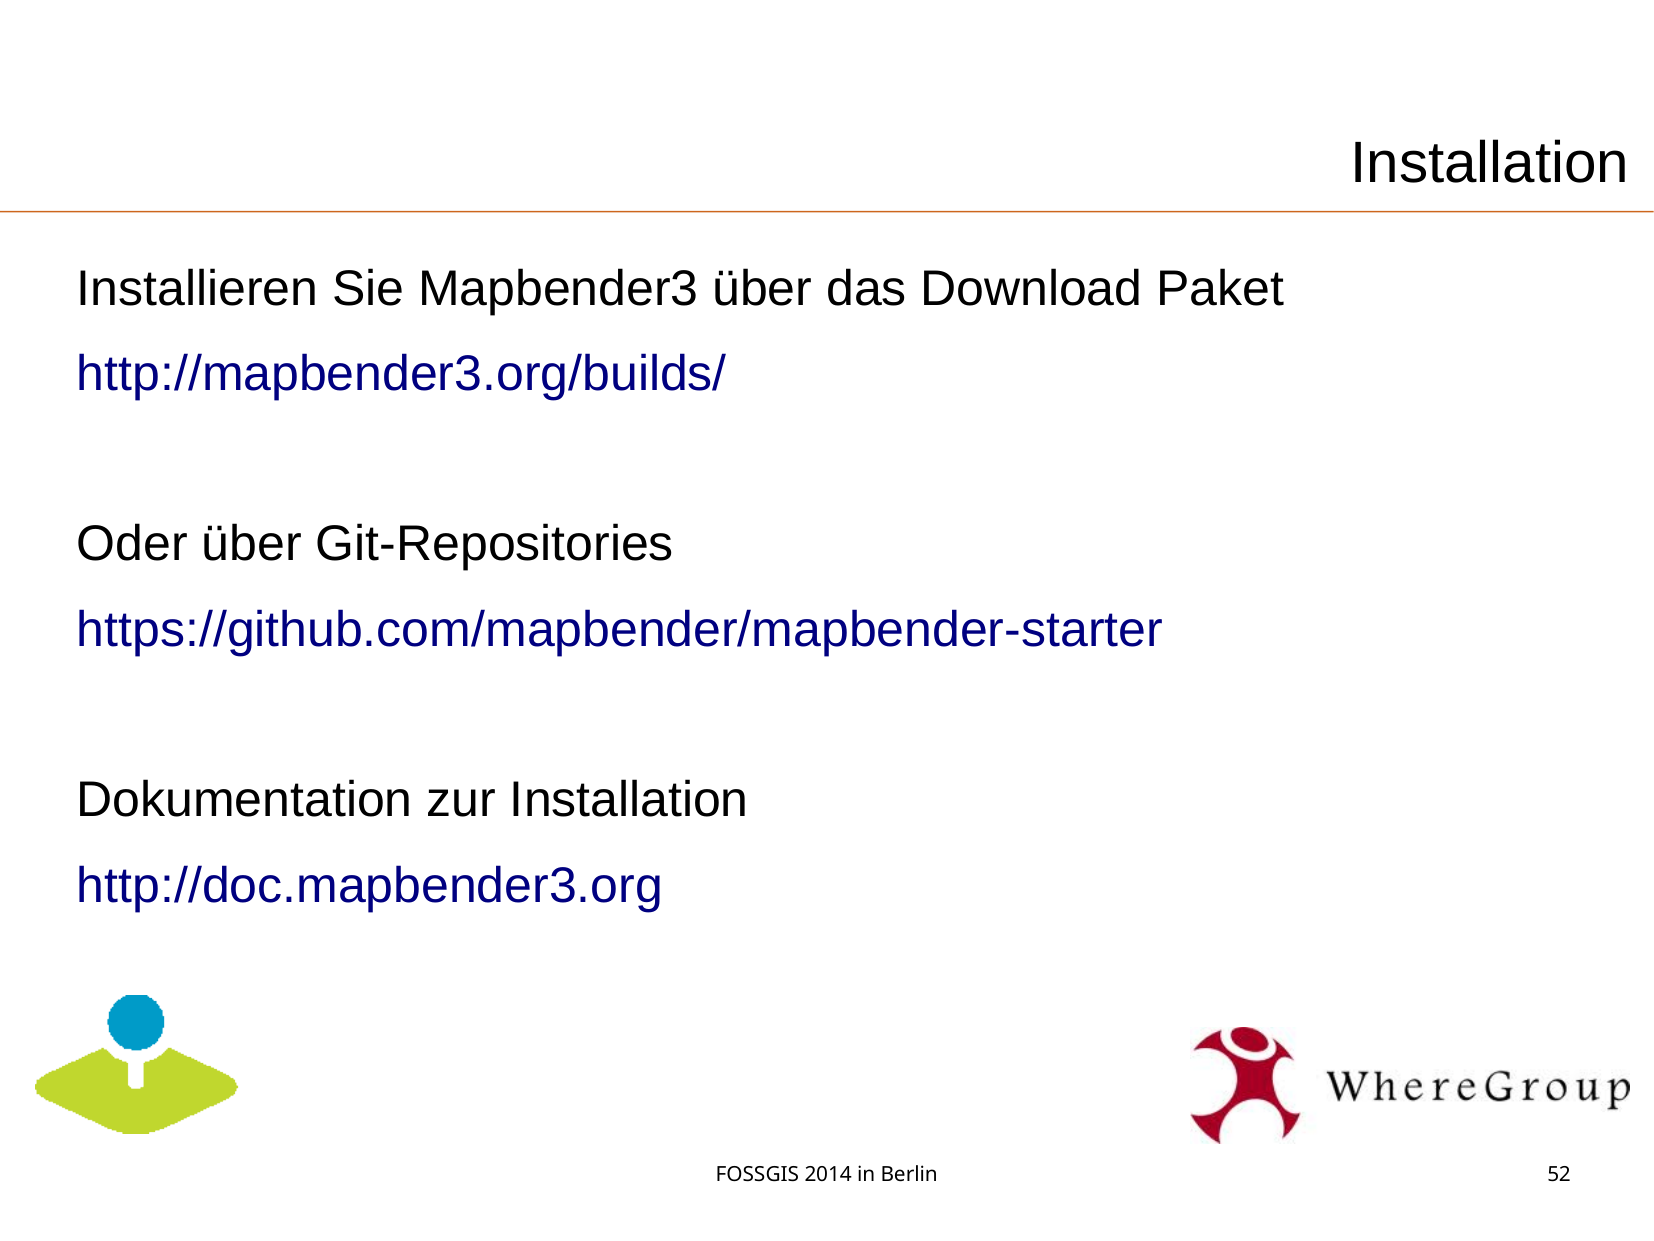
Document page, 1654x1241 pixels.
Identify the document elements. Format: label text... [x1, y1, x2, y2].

list Installieren Sie Mapbender3 über das Download Paket http://mapbender3.org/builds/ Oder über Git-Repositories https://github.com/mapbender/mapbender-starter Dokumentation zur Installation http://doc.mapbender3.org [76, 259, 1565, 1079]
picture [35, 995, 240, 1134]
title Installation [141, 105, 1630, 219]
picture [1190, 1027, 1630, 1144]
